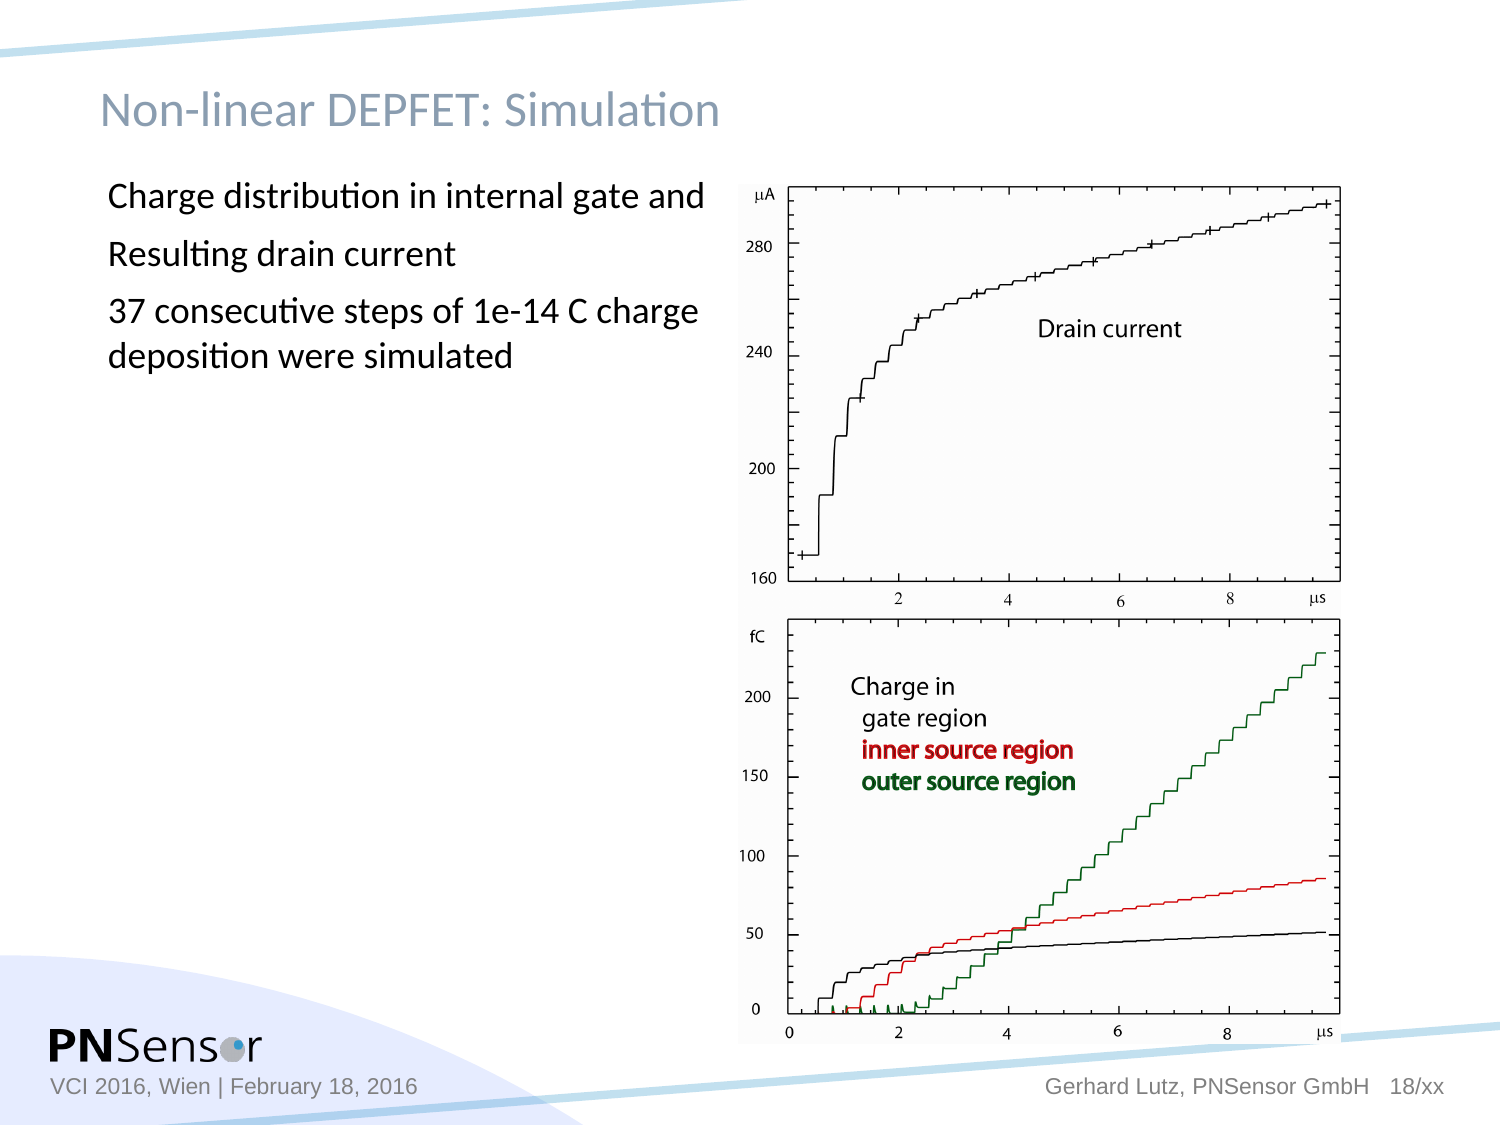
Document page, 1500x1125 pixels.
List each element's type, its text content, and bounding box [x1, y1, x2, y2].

picture [738, 184, 1341, 1044]
title Non-linear DEPFET: Simulation [99, 76, 1426, 265]
list Charge distribution in internal gate and Resulting drain current 37 consecutive steps of 1e-14 C charge deposition were simulated [107, 171, 727, 1017]
